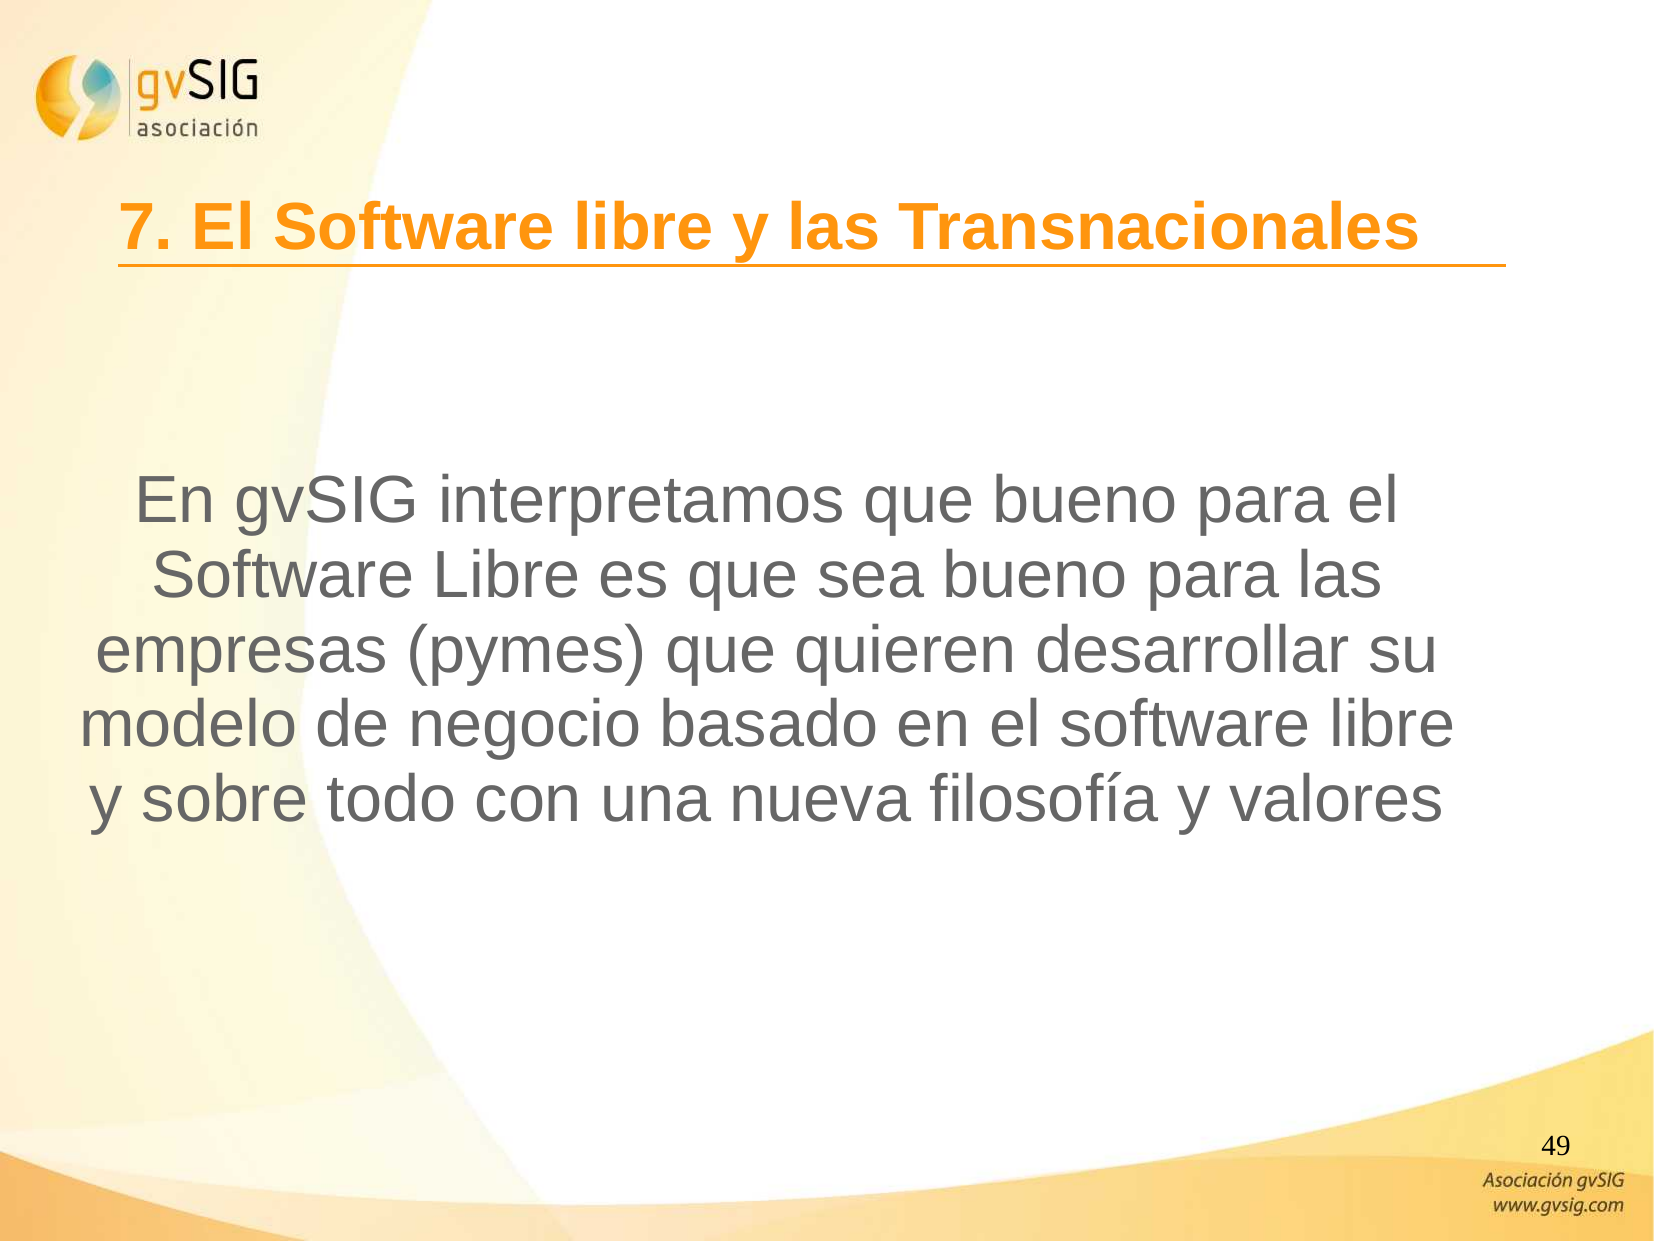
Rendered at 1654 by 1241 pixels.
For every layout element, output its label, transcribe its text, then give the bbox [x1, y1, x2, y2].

text_box En gvSIG interpretamos que bueno para el Software Libre es que sea bueno para las empresas (pymes) que quieren desarrollar su modelo de negocio basado en el software libre y sobre todo con una nueva filosofía y valores [59, 454, 1477, 886]
picture [0, 0, 1654, 1241]
title 7. El Software libre y las Transnacionales [118, 177, 1607, 276]
